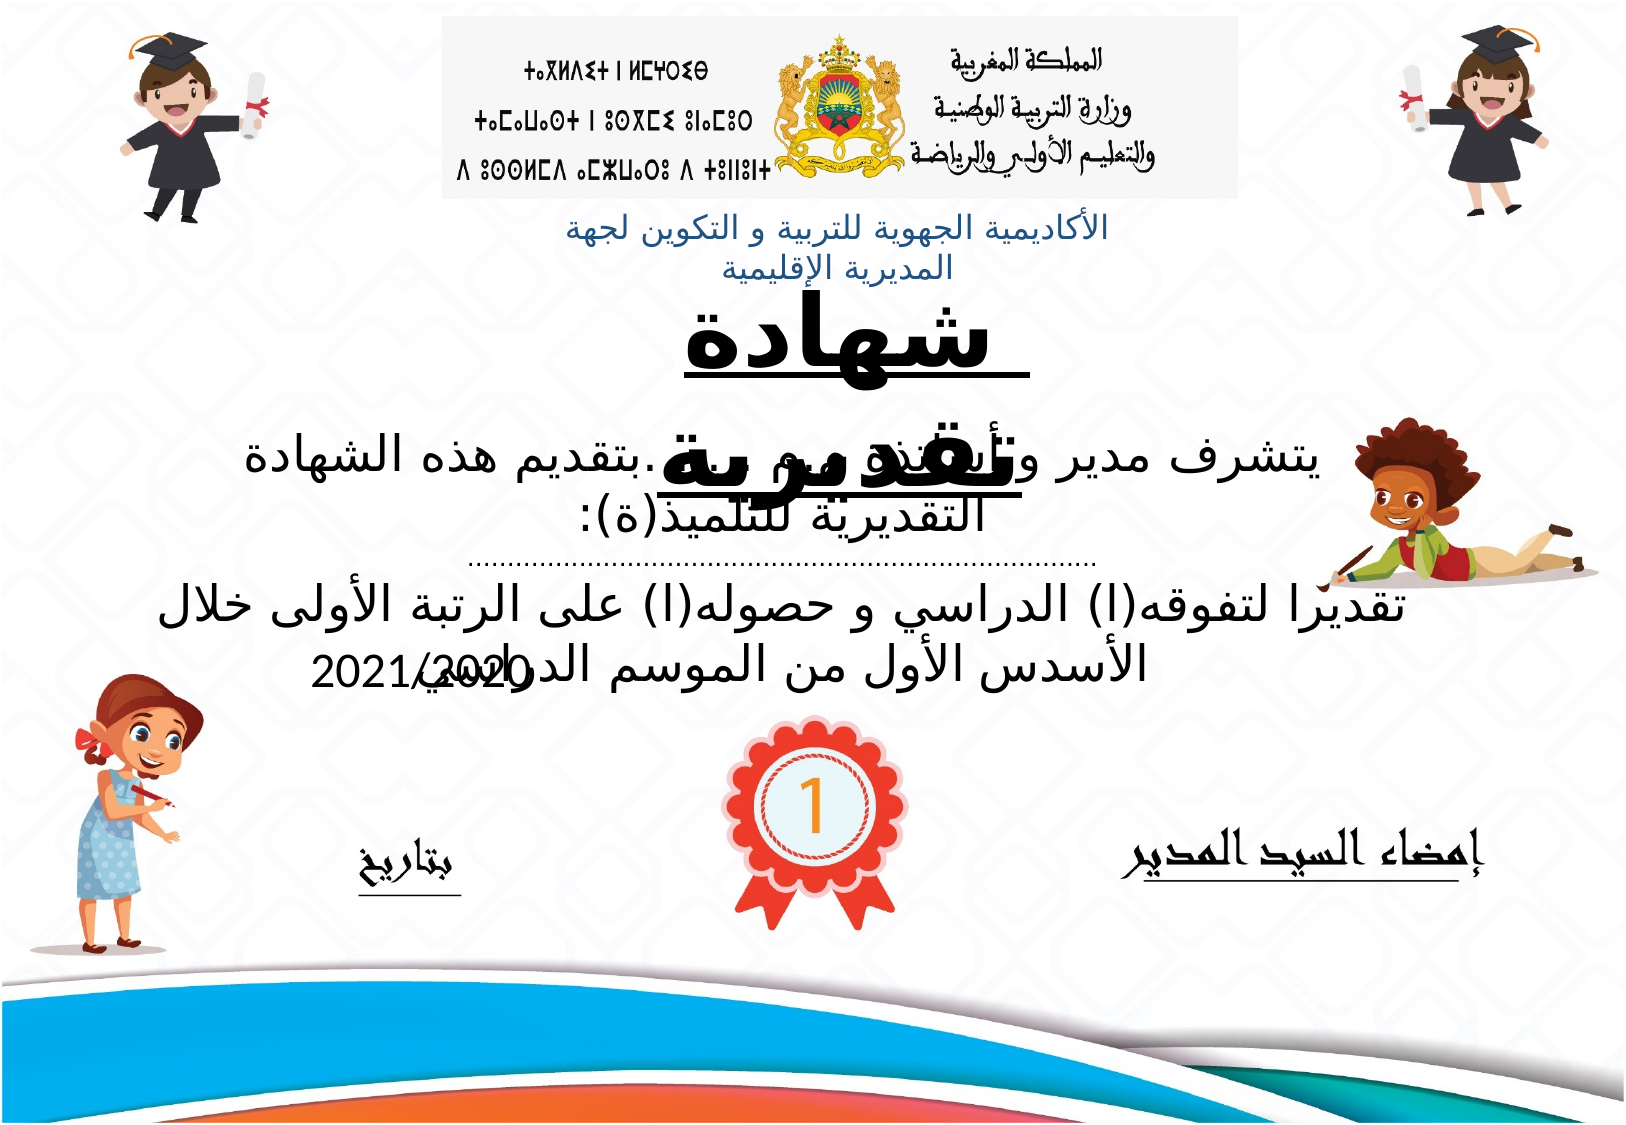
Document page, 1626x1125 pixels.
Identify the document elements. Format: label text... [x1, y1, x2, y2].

text_box 2021/2020 [283, 629, 564, 767]
picture [49, 1067, 1224, 1123]
text_box الأكاديمية الجهوية للتربية و التكوين لجهة المديرية الإقليمية [462, 199, 1213, 295]
text_box يتشرف مدير و أساتذة م.م . . . .بتقديم هذه الشهادة التقديرية للتلميذ(ة): ............................................................................... تقديرا لتفوقه(ا) الدراسي و حصوله(ا) على الرتبة الأولى خلال الأسدس الأول من الموسم الدراسي [141, 413, 1424, 641]
text_box شهادة تقديرية [551, 258, 1128, 396]
picture [0, 2, 1625, 1123]
